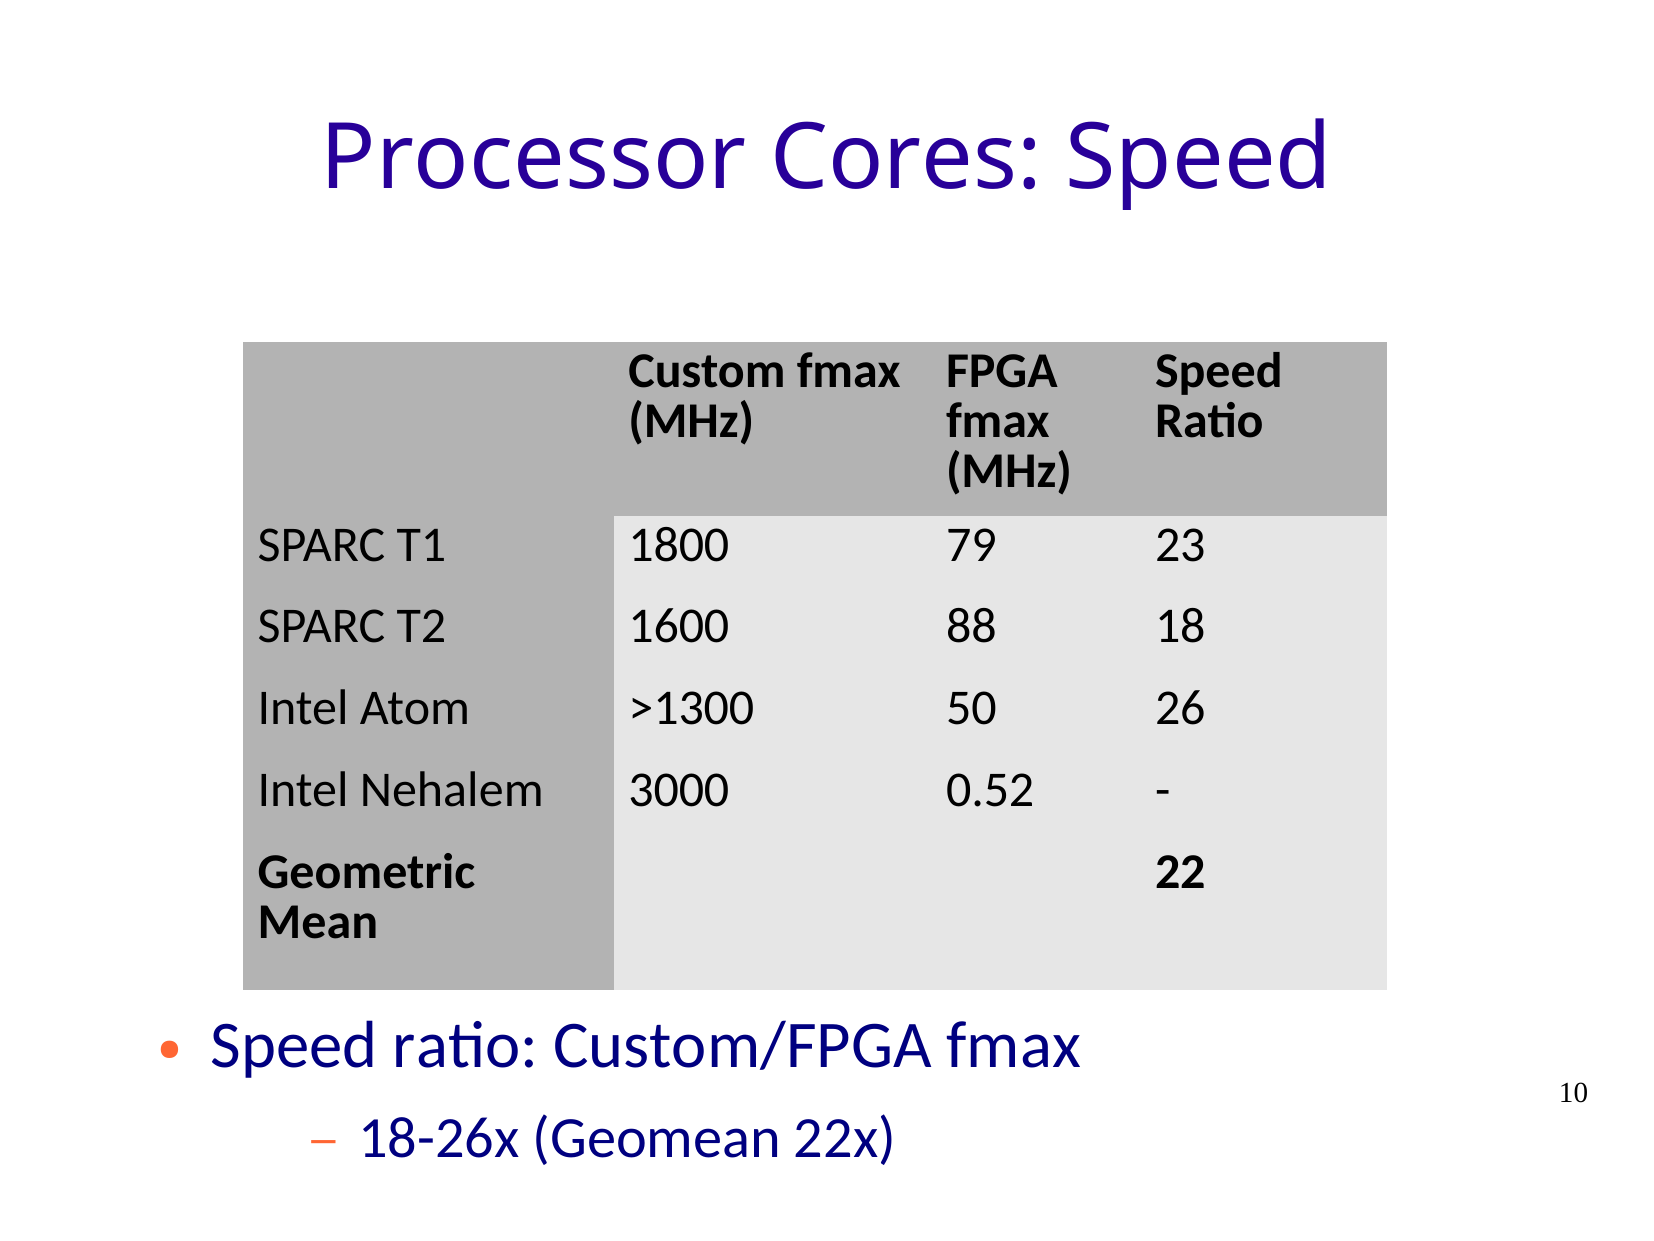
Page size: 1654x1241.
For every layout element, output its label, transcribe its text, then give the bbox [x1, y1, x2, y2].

table_cell 18 [1140, 598, 1387, 680]
table_header Custom fmax (MHz) [614, 342, 931, 516]
table_cell SPARC T1 [243, 516, 614, 598]
table_cell 22 [1140, 843, 1387, 990]
table_cell 79 [931, 516, 1140, 598]
table_cell Geometric Mean [243, 843, 614, 990]
table_cell Intel Nehalem [243, 761, 614, 843]
table_cell 23 [1140, 516, 1387, 598]
table_cell 88 [931, 598, 1140, 680]
table_header FPGA fmax (MHz) [931, 342, 1140, 516]
table_cell [614, 843, 931, 990]
table_cell 50 [931, 680, 1140, 761]
table_cell SPARC T2 [243, 598, 614, 680]
table_header [243, 342, 614, 516]
table_cell [931, 843, 1140, 990]
table_cell Intel Atom [243, 680, 614, 761]
table_cell 1800 [614, 516, 931, 598]
table_cell 0.52 [931, 761, 1140, 843]
table_cell 26 [1140, 680, 1387, 761]
table_cell - [1140, 761, 1387, 843]
title Processor Cores: Speed [82, 49, 1571, 257]
table_cell 1600 [614, 598, 931, 680]
list Speed ratio: Custom/FPGA fmax 18-26x (Geomean 22x) [122, 1017, 1576, 1201]
table_header Speed Ratio [1140, 342, 1387, 516]
table_cell 3000 [614, 761, 931, 843]
table_cell >1300 [614, 680, 931, 761]
